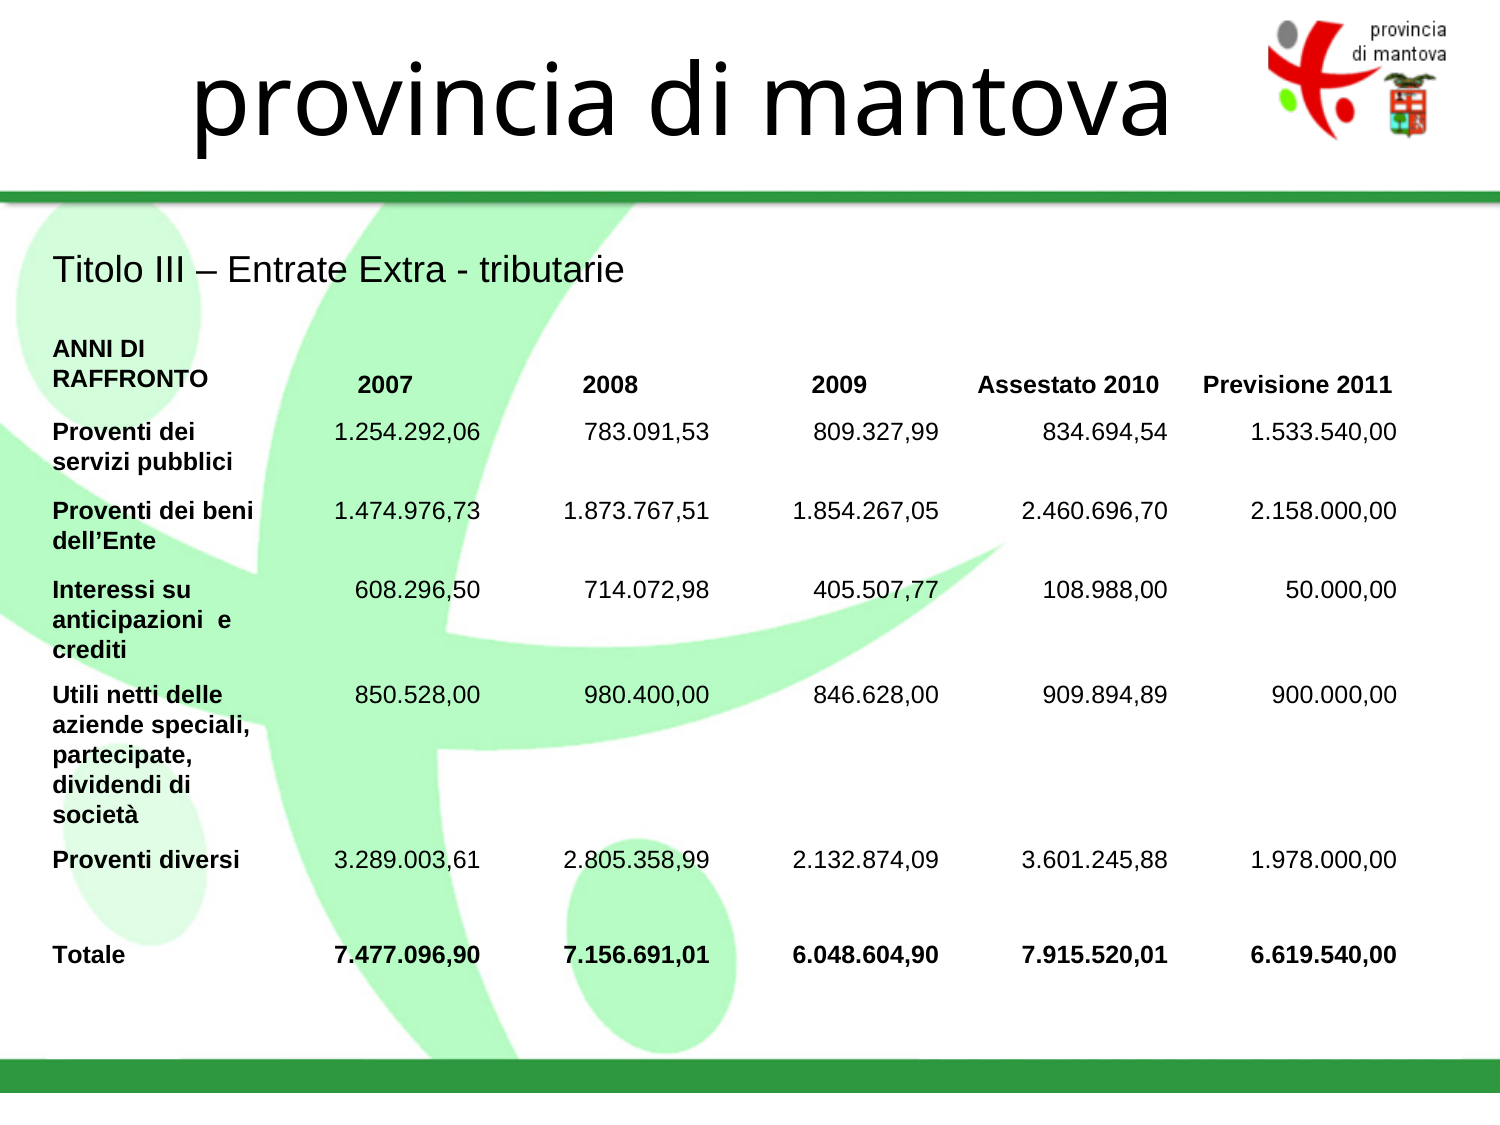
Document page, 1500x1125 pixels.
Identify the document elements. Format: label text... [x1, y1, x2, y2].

table_header 2009 [725, 325, 954, 407]
table_cell 7.156.691,01 [496, 931, 725, 989]
table_cell 405.507,77 [725, 566, 954, 671]
table_cell 2.158.000,00 [1183, 487, 1412, 566]
table_cell 783.091,53 [496, 407, 725, 487]
table_cell 1.474.976,73 [275, 487, 496, 566]
table_cell 108.988,00 [954, 566, 1183, 671]
table_header 2007 [275, 325, 496, 407]
table_cell 834.694,54 [954, 407, 1183, 487]
table_header Previsione 2011 [1183, 325, 1412, 407]
table_cell 1.854.267,05 [725, 487, 954, 566]
table_cell 50.000,00 [1183, 566, 1412, 671]
table_cell Interessi su anticipazioni e crediti [38, 566, 275, 671]
table_cell 7.477.096,90 [275, 931, 496, 989]
table_cell Utili netti delle aziende speciali, partecipate, dividendi di società [38, 671, 275, 836]
table_header ANNI DI RAFFRONTO [38, 325, 275, 407]
table_cell 850.528,00 [275, 671, 496, 836]
table_cell 3.601.245,88 [954, 836, 1183, 931]
table_cell 6.048.604,90 [725, 931, 954, 989]
table_cell 1.533.540,00 [1183, 407, 1412, 487]
picture [0, 189, 1500, 1093]
table_cell 714.072,98 [496, 566, 725, 671]
text_box Titolo III – Entrate Extra - tributarie [37, 237, 1413, 298]
text_box provincia di mantova [174, 27, 1203, 163]
table_cell Totale [38, 931, 275, 989]
table_header Assestato 2010 [954, 325, 1183, 407]
table_cell 2.460.696,70 [954, 487, 1183, 566]
table_cell 900.000,00 [1183, 671, 1412, 836]
table_cell 909.894,89 [954, 671, 1183, 836]
table_cell 2.132.874,09 [725, 836, 954, 931]
table_header 2008 [496, 325, 725, 407]
table_cell 980.400,00 [496, 671, 725, 836]
table_cell 608.296,50 [275, 566, 496, 671]
table_cell Proventi dei beni dell’Ente [38, 487, 275, 566]
table_cell 809.327,99 [725, 407, 954, 487]
table_cell 2.805.358,99 [496, 836, 725, 931]
table_cell Proventi dei servizi pubblici [38, 407, 275, 487]
table_cell 1.873.767,51 [496, 487, 725, 566]
table_cell 846.628,00 [725, 671, 954, 836]
table_cell 7.915.520,01 [954, 931, 1183, 989]
table_cell 3.289.003,61 [275, 836, 496, 931]
table_cell 1.254.292,06 [275, 407, 496, 487]
table_cell Proventi diversi [38, 836, 275, 931]
picture [1267, 15, 1452, 142]
table_cell 6.619.540,00 [1183, 931, 1412, 989]
table_cell 1.978.000,00 [1183, 836, 1412, 931]
